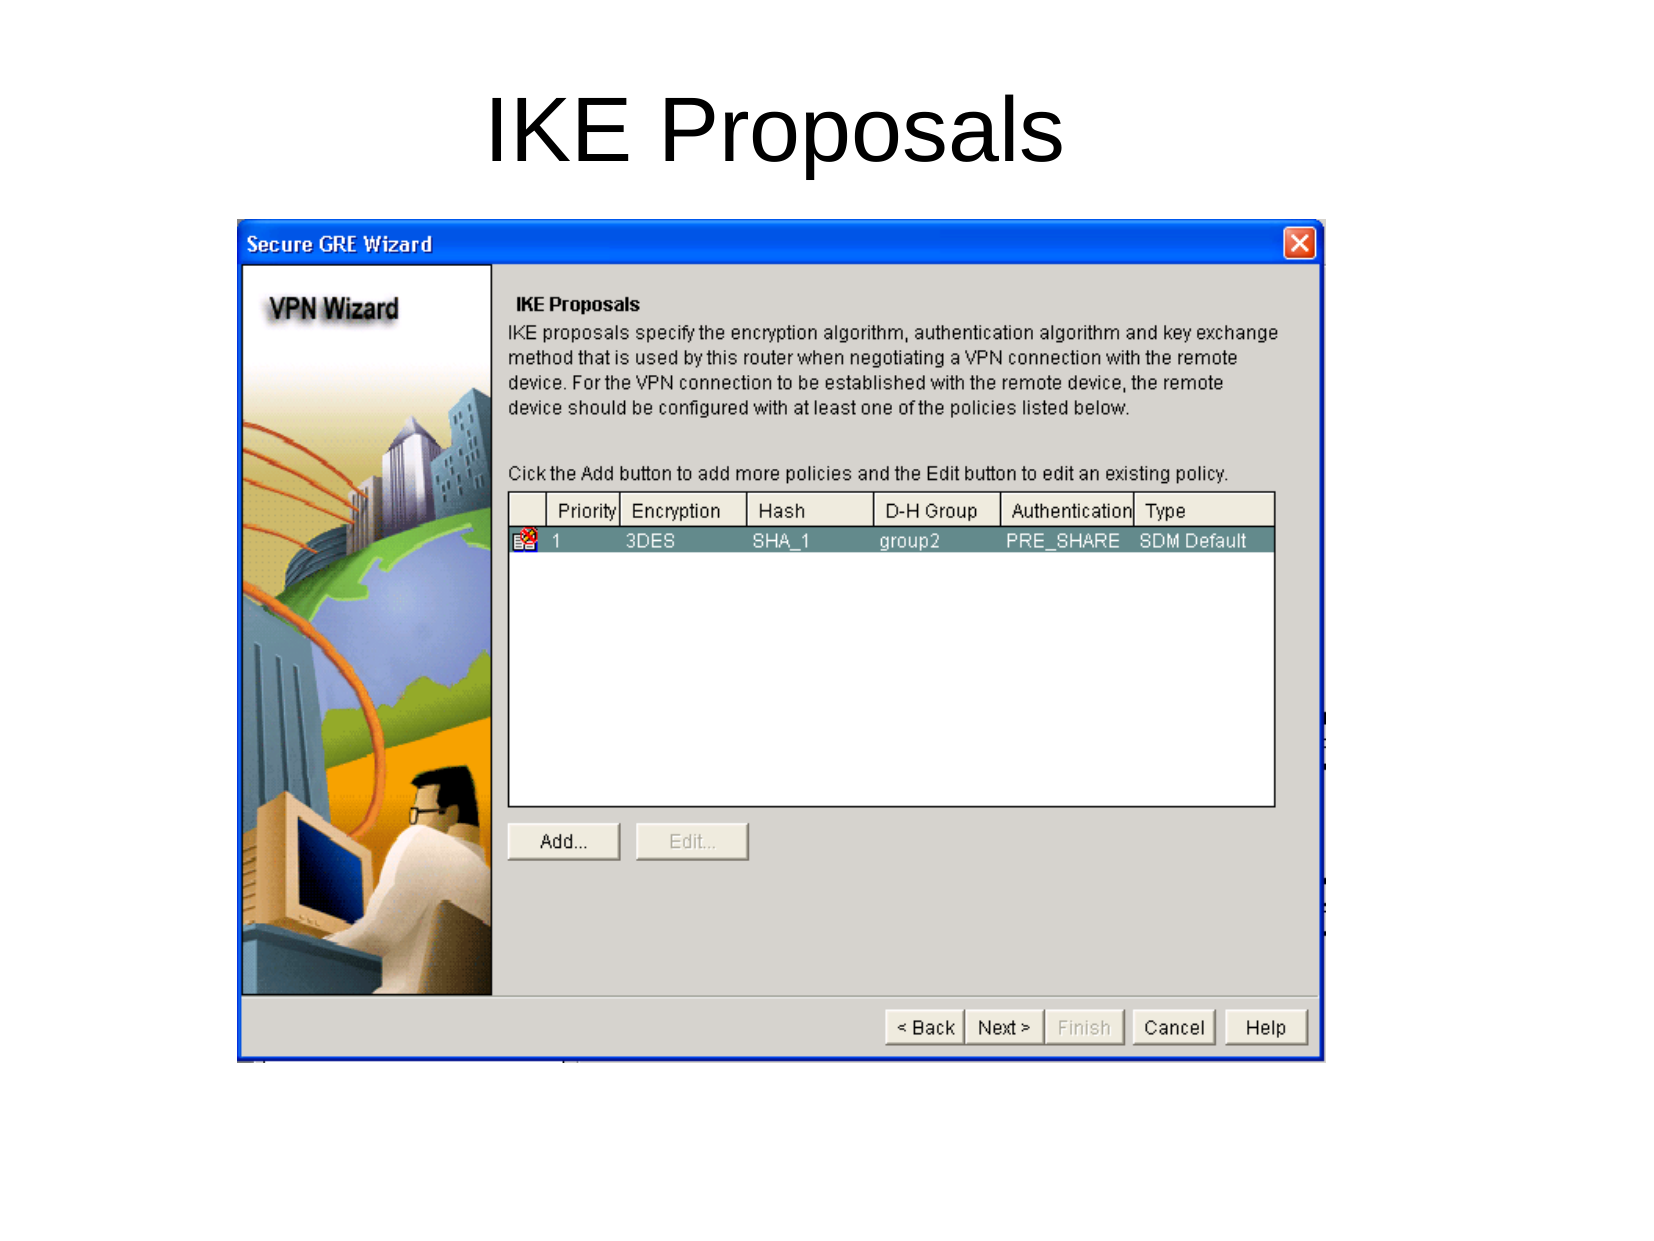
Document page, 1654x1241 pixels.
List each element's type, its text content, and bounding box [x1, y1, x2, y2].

title IKE Proposals [107, 49, 1444, 188]
picture [237, 219, 1326, 1063]
